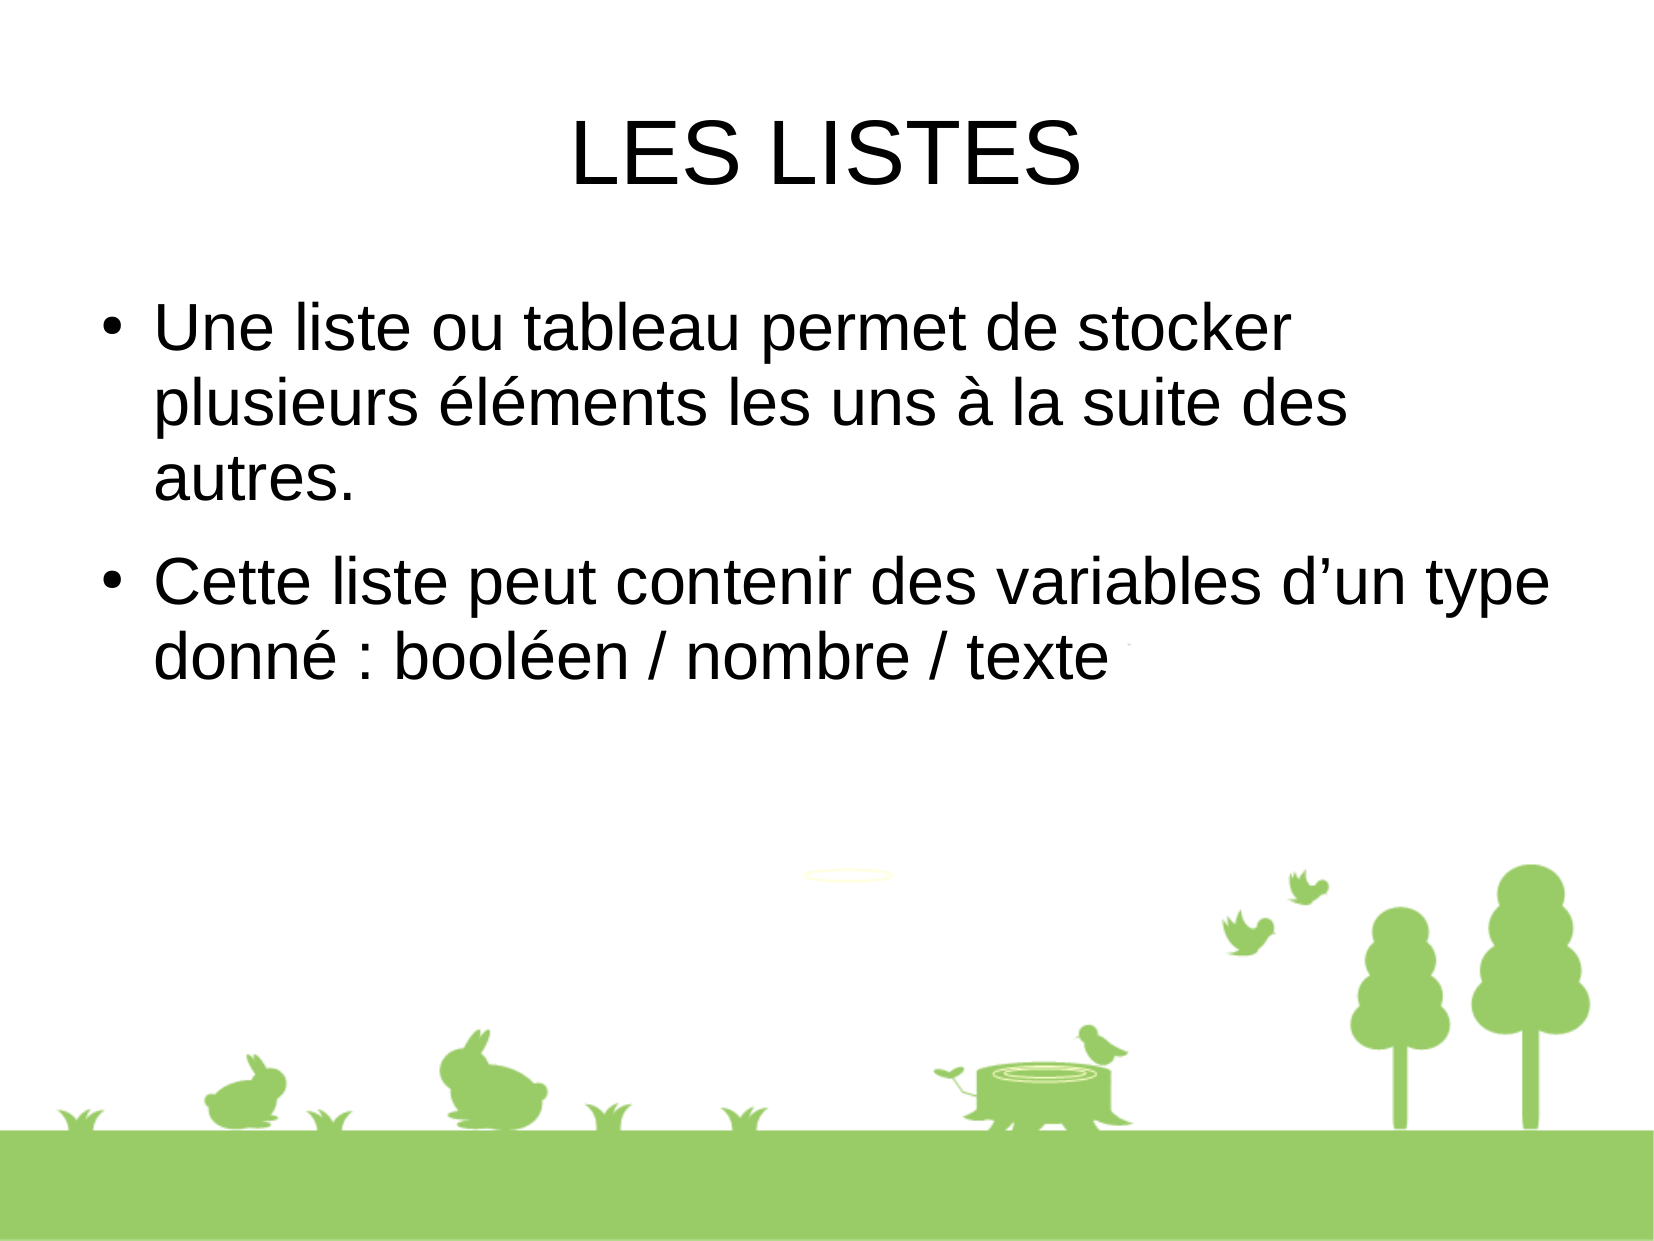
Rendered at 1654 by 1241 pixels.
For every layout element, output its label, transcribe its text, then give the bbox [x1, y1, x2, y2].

list Une liste ou tableau permet de stocker plusieurs éléments les uns à la suite des autres. Cette liste peut contenir des variables d’un type donné : booléen / nombre / texte [82, 290, 1571, 1010]
picture [0, 0, 1654, 1241]
title LES LISTES [82, 49, 1571, 257]
